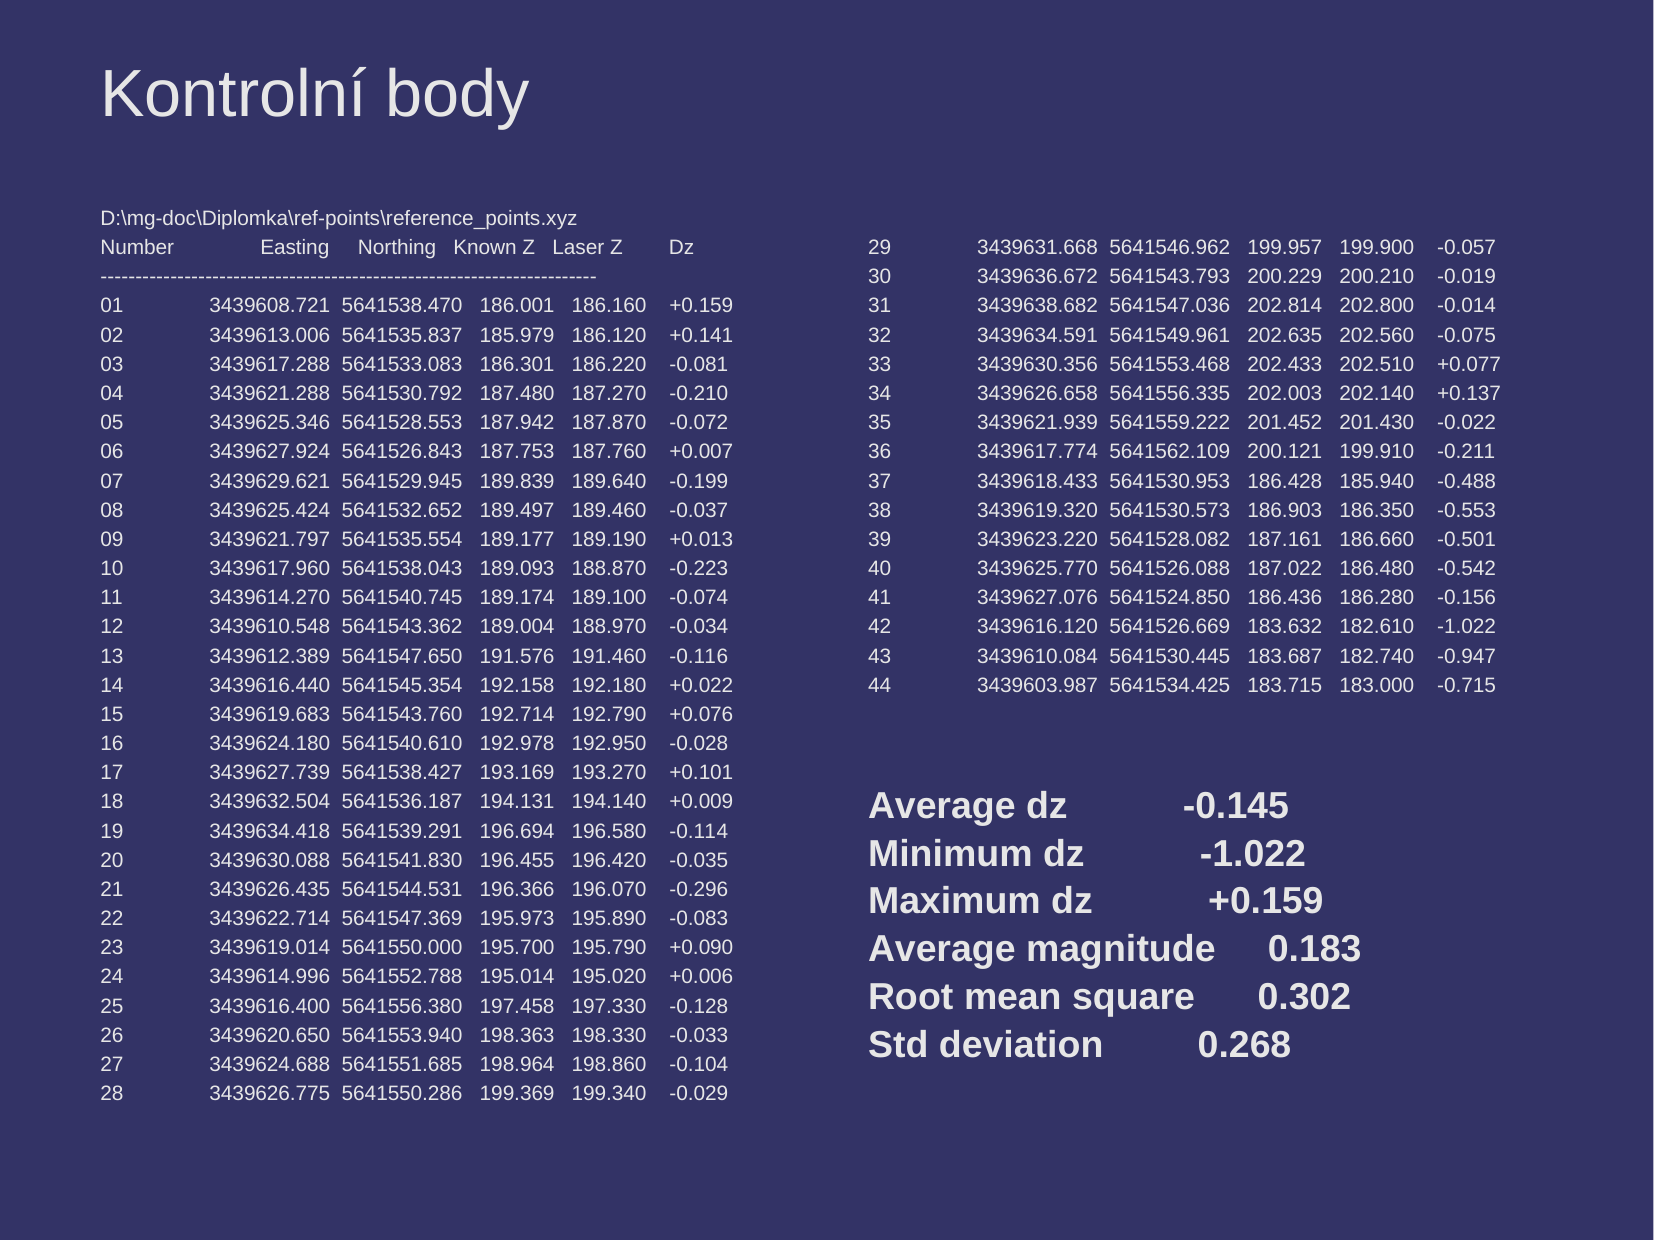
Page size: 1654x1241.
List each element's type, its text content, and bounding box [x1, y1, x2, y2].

title Kontrolní body [88, 0, 1501, 187]
list 29 3439631.668 5641546.962 199.957 199.900 -0.057 30 3439636.672 5641543.793 200.229 200.210 -0.019 31 3439638.682 5641547.036 202.814 202.800 -0.014 32 3439634.591 5641549.961 202.635 202.560 -0.075 33 3439630.356 5641553.468 202.433 202.510 +0.077 34 3439626.658 5641556.335 202.003 202.140 +0.137 35 3439621.939 5641559.222 201.452 201.430 -0.022 36 3439617.774 5641562.109 200.121 199.910 -0.211 37 3439618.433 5641530.953 186.428 185.940 -0.488 38 3439619.320 5641530.573 186.903 186.350 -0.553 39 3439623.220 5641528.082 187.161 186.660 -0.501 40 3439625.770 5641526.088 187.022 186.480 -0.542 41 3439627.076 5641524.850 186.436 186.280 -0.156 42 3439616.120 5641526.669 183.632 182.610 -1.022 43 3439610.084 5641530.445 183.687 182.740 -0.947 44 3439603.987 5641534.425 183.715 183.000 -0.715 Average dz -0.145 Minimum dz -1.022 Maximum dz +0.159 Average magnitude 0.183 Root mean square 0.302 Std deviation 0.268 [856, 206, 1625, 1069]
list D:\mg-doc\Diplomka\ref-points\reference_points.xyz Number Easting Northing Known Z Laser Z Dz ----------------------------------------------------------------------- 01 3439608.721 5641538.470 186.001 186.160 +0.159 02 3439613.006 5641535.837 185.979 186.120 +0.141 03 3439617.288 5641533.083 186.301 186.220 -0.081 04 3439621.288 5641530.792 187.480 187.270 -0.210 05 3439625.346 5641528.553 187.942 187.870 -0.072 06 3439627.924 5641526.843 187.753 187.760 +0.007 07 3439629.621 5641529.945 189.839 189.640 -0.199 08 3439625.424 5641532.652 189.497 189.460 -0.037 09 3439621.797 5641535.554 189.177 189.190 +0.013 10 3439617.960 5641538.043 189.093 188.870 -0.223 11 3439614.270 5641540.745 189.174 189.100 -0.074 12 3439610.548 5641543.362 189.004 188.970 -0.034 13 3439612.389 5641547.650 191.576 191.460 -0.116 14 3439616.440 5641545.354 192.158 192.180 +0.022 15 3439619.683 5641543.760 192.714 192.790 +0.076 16 3439624.180 5641540.610 192.978 192.950 -0.028 17 3439627.739 5641538.427 193.169 193.270 +0.101 18 3439632.504 5641536.187 194.131 194.140 +0.009 19 3439634.418 5641539.291 196.694 196.580 -0.114 20 3439630.088 5641541.830 196.455 196.420 -0.035 21 3439626.435 5641544.531 196.366 196.070 -0.296 22 3439622.714 5641547.369 195.973 195.890 -0.083 23 3439619.014 5641550.000 195.700 195.790 +0.090 24 3439614.996 5641552.788 195.014 195.020 +0.006 25 3439616.400 5641556.380 197.458 197.330 -0.128 26 3439620.650 5641553.940 198.363 198.330 -0.033 27 3439624.688 5641551.685 198.964 198.860 -0.104 28 3439626.775 5641550.286 199.369 199.340 -0.029 [88, 206, 916, 1125]
